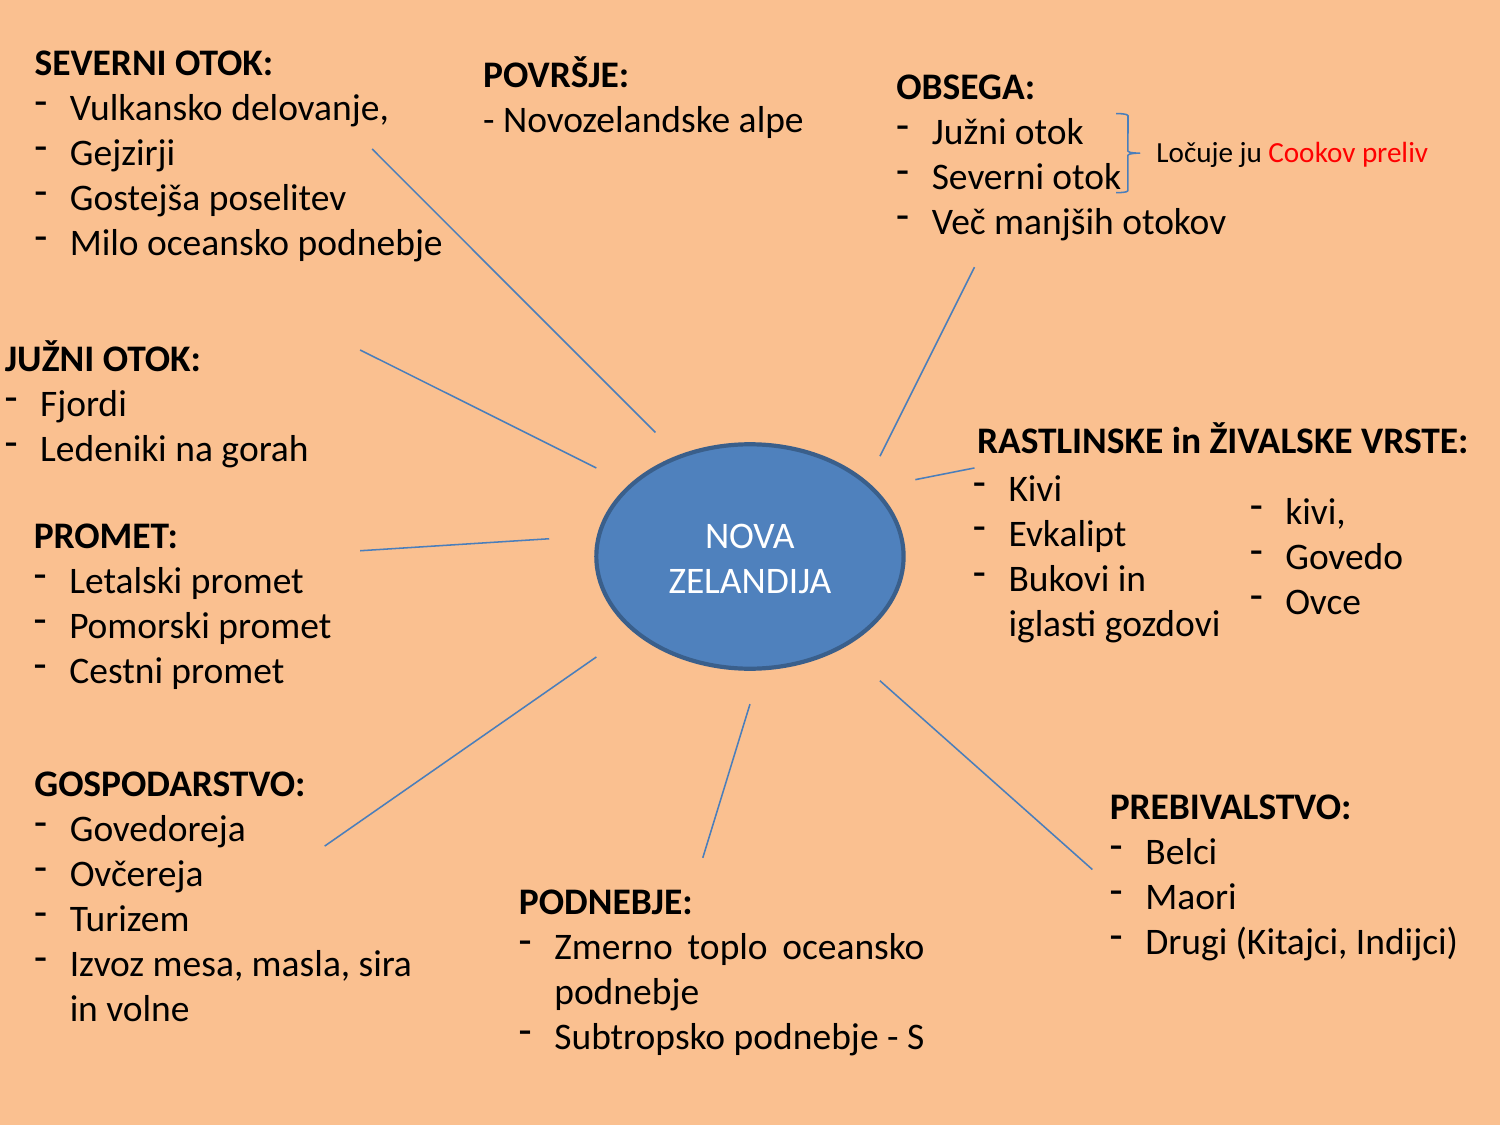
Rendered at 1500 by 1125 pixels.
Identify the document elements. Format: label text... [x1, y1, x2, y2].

text_box POVRŠJE: - Novozelandske alpe [468, 42, 820, 148]
text_box PODNEBJE: Zmerno toplo oceansko podnebje Subtropsko podnebje - S [504, 869, 940, 1065]
text_box OBSEGA: Južni otok Severni otok Več manjših otokov [881, 54, 1242, 250]
text_box RASTLINSKE in ŽIVALSKE VRSTE: [962, 408, 1500, 514]
text_box NOVA ZELANDIJA [596, 444, 904, 669]
text_box Kivi Evkalipt Bukovi in iglasti gozdovi [958, 456, 1236, 652]
text_box kivi, Govedo Ovce [1235, 479, 1419, 630]
text_box PROMET: Letalski promet Pomorski promet Cestni promet [19, 503, 347, 744]
text_box JUŽNI OTOK: Fjordi Ledeniki na gorah [0, 326, 324, 477]
text_box PREBIVALSTVO: Belci Maori Drugi (Kitajci, Indijci) [1095, 774, 1473, 970]
text_box GOSPODARSTVO: Govedoreja Ovčereja Turizem Izvoz mesa, masla, sira in volne [19, 751, 436, 1082]
text_box SEVERNI OTOK: Vulkansko delovanje, Gejzirji Gostejša poselitev Milo oceansko podnebje [19, 30, 459, 271]
text_box Ločuje ju Cookov preliv [1141, 125, 1444, 176]
